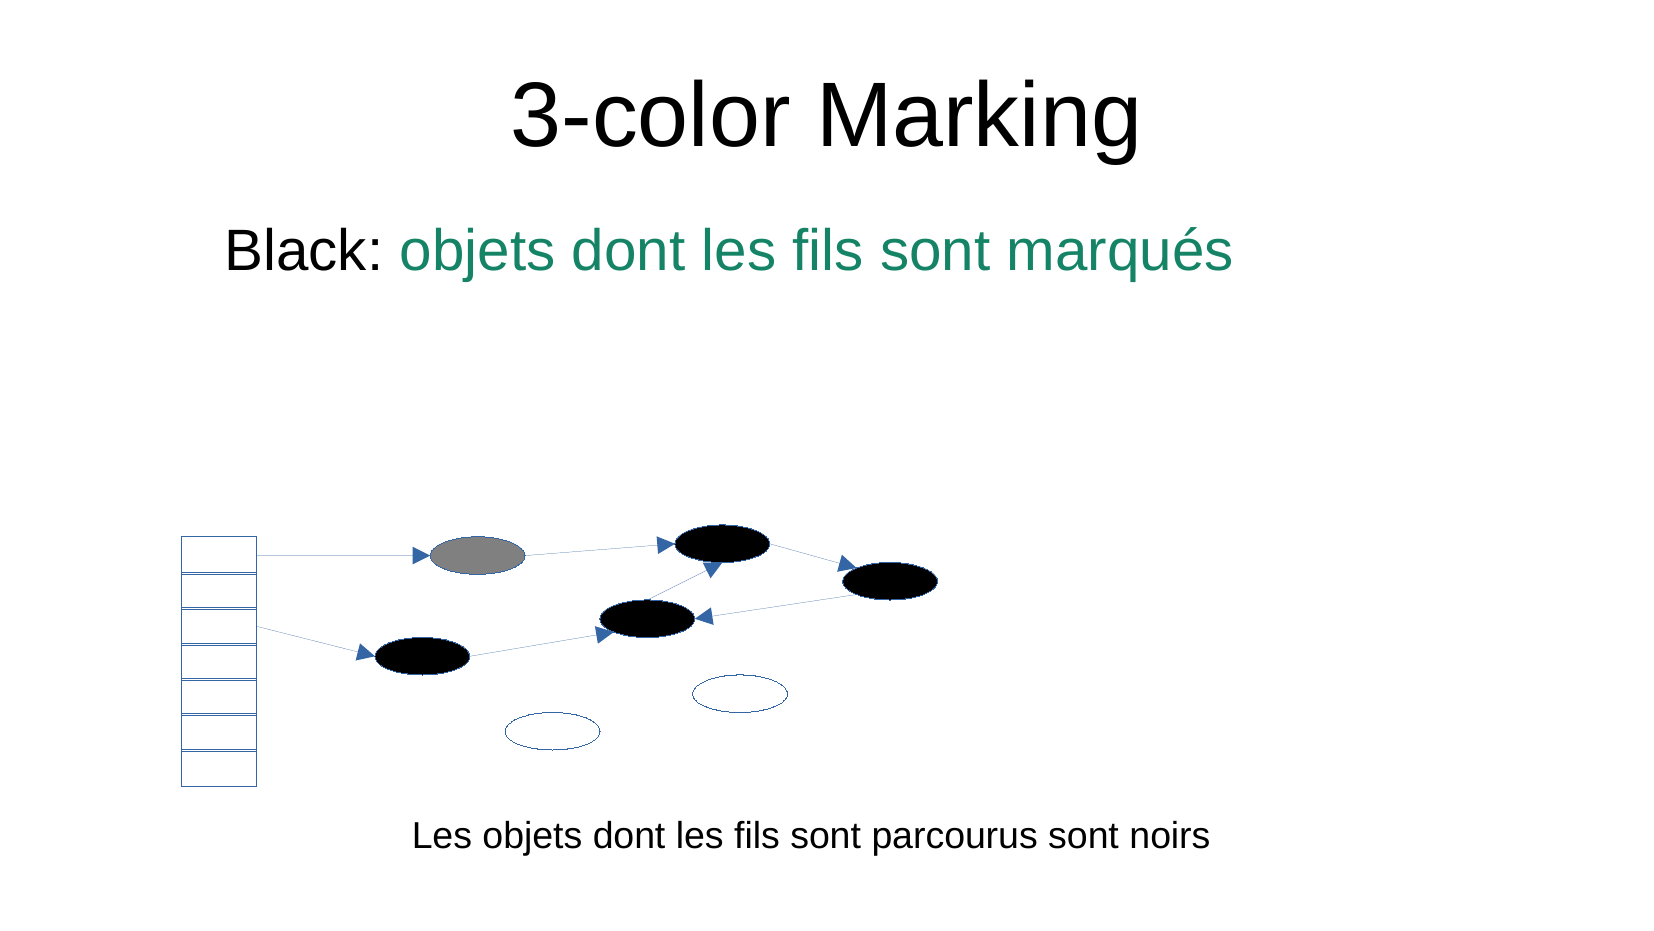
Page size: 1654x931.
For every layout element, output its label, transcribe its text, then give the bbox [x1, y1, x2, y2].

text_box Les objets dont les fils sont parcourus sont noirs [397, 807, 1488, 907]
text_box [675, 524, 770, 563]
text_box [375, 637, 470, 676]
list Black: objets dont les fils sont marqués [82, 217, 1572, 488]
text_box [842, 562, 938, 601]
title 3-color Marking [82, 37, 1571, 193]
text_box [599, 599, 695, 638]
text_box [430, 536, 525, 575]
